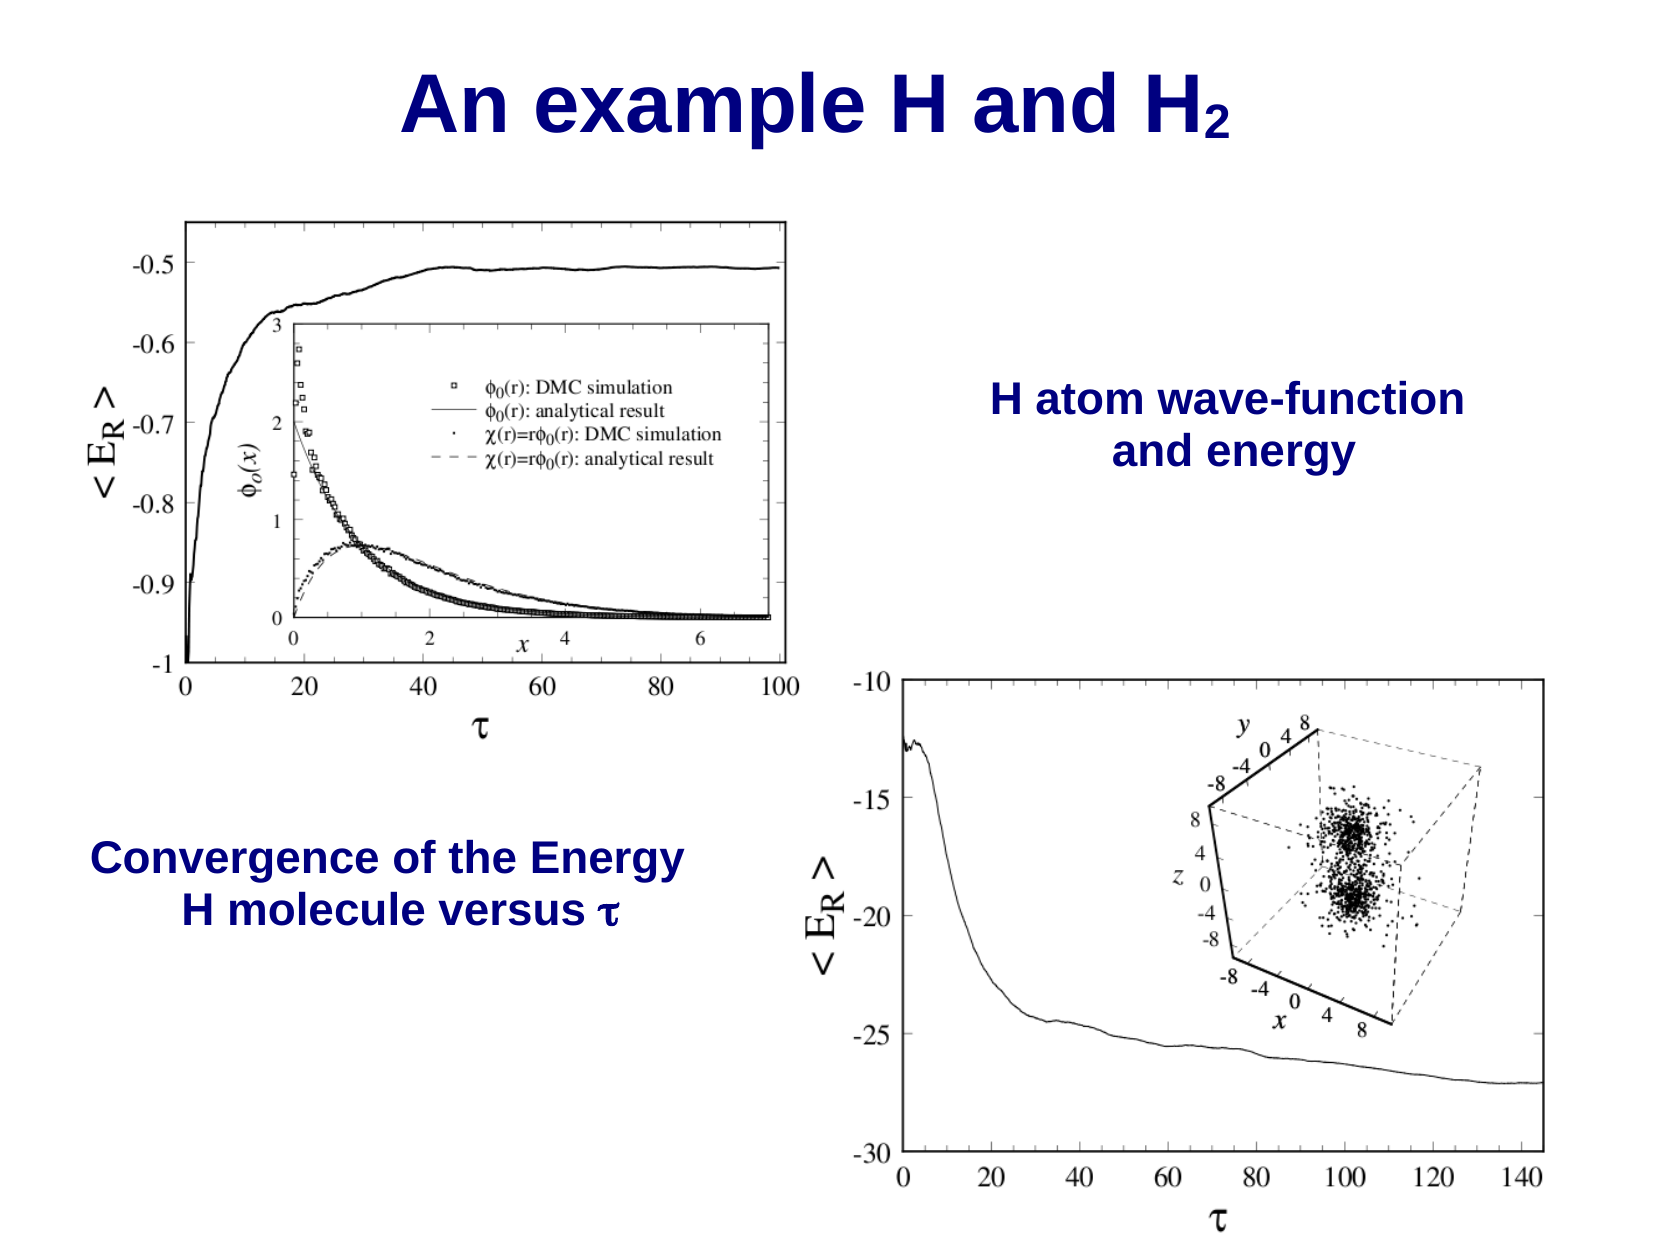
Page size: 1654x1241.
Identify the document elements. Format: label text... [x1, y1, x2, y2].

picture [75, 173, 1653, 1240]
text_box Convergence of the Energy H molecule versus t [75, 825, 614, 960]
text_box H atom wave-function and energy [975, 365, 1405, 499]
title An example H and H2 [82, 0, 1571, 208]
